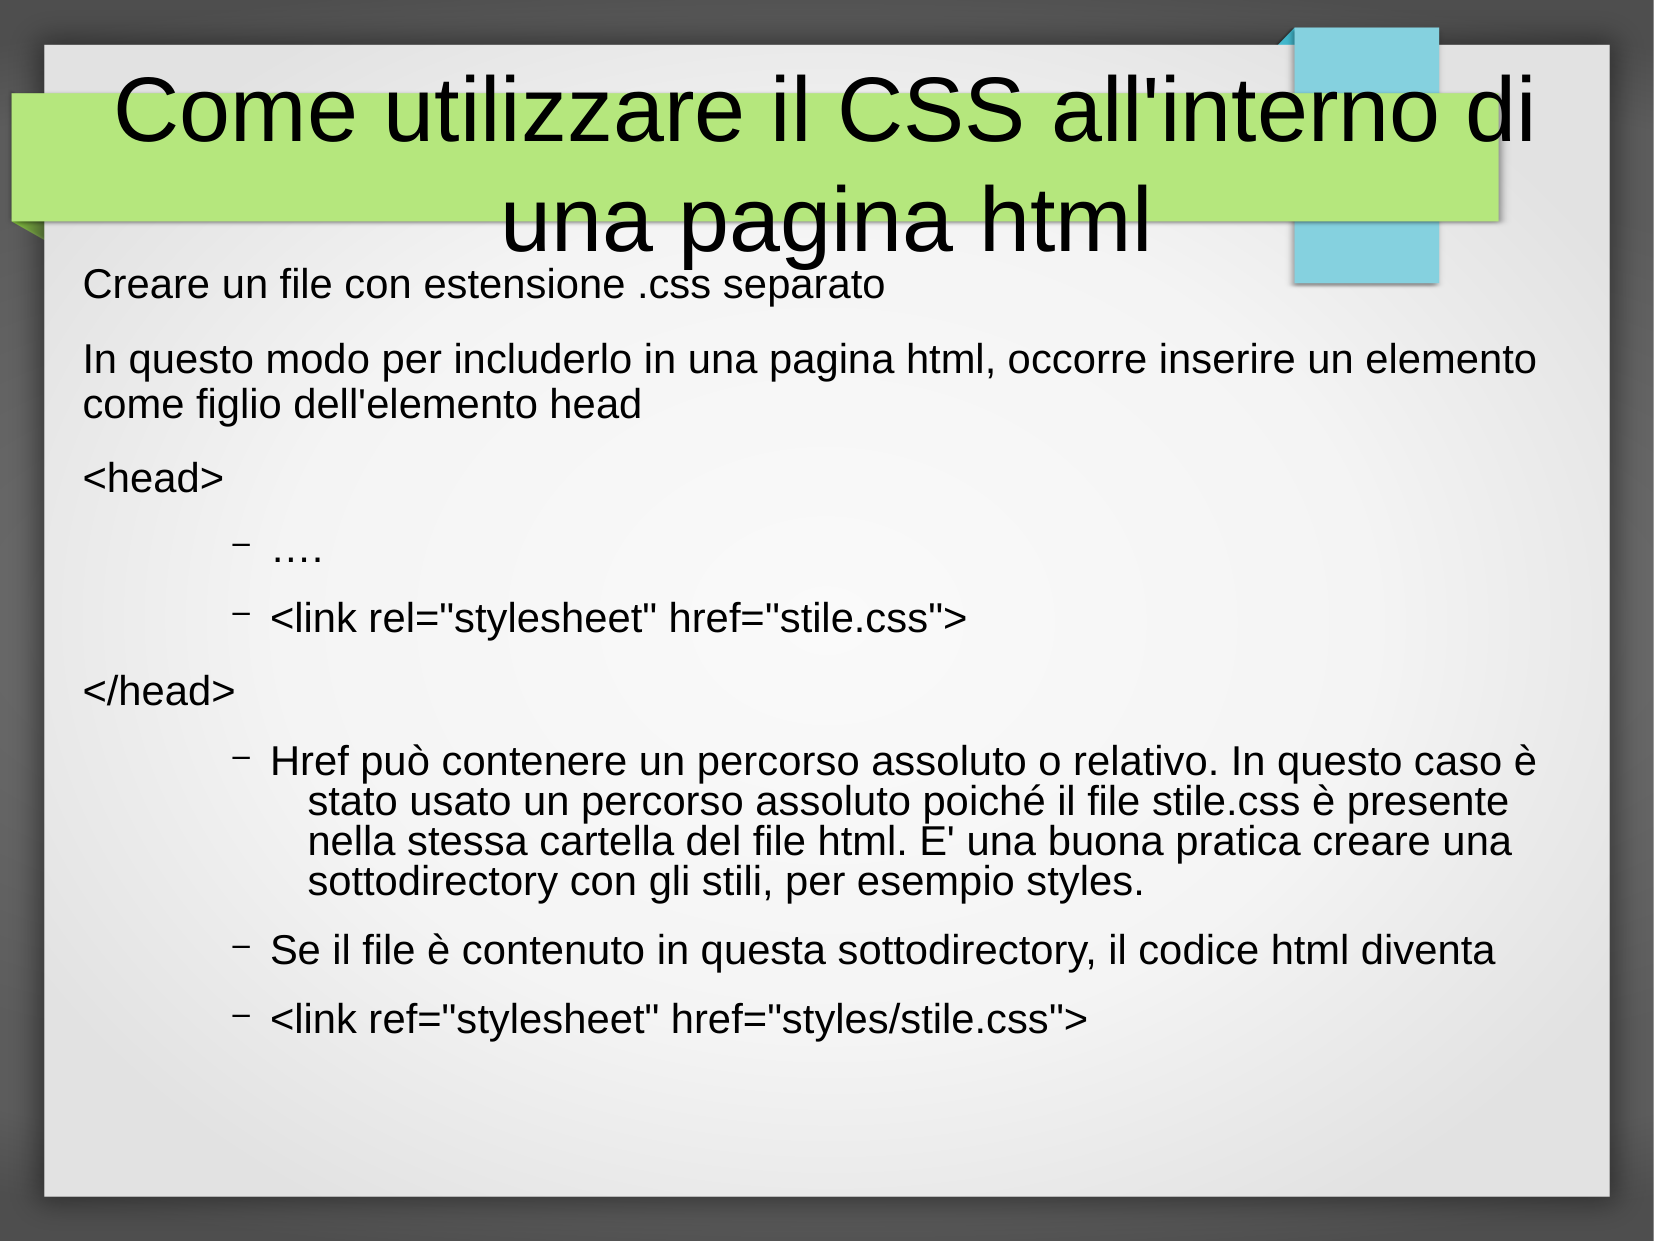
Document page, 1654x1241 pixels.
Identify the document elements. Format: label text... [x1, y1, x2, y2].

picture [0, 0, 1654, 1241]
list Creare un file con estensione .css separato In questo modo per includerlo in una pagina html, occorre inserire un elemento come figlio dell'elemento head <head> …. <link rel="stylesheet" href="stile.css"> </head> Href può contenere un percorso assoluto o relativo. In questo caso è stato usato un percorso assoluto poiché il file stile.css è presente nella stessa cartella del file html. E' una buona pratica creare una sottodirectory con gli stili, per esempio styles. Se il file è contenuto in questa sottodirectory, il codice html diventa <link ref="stylesheet" href="styles/stile.css"> [82, 262, 1559, 1184]
title Come utilizzare il CSS all'interno di una pagina html [82, 49, 1571, 257]
